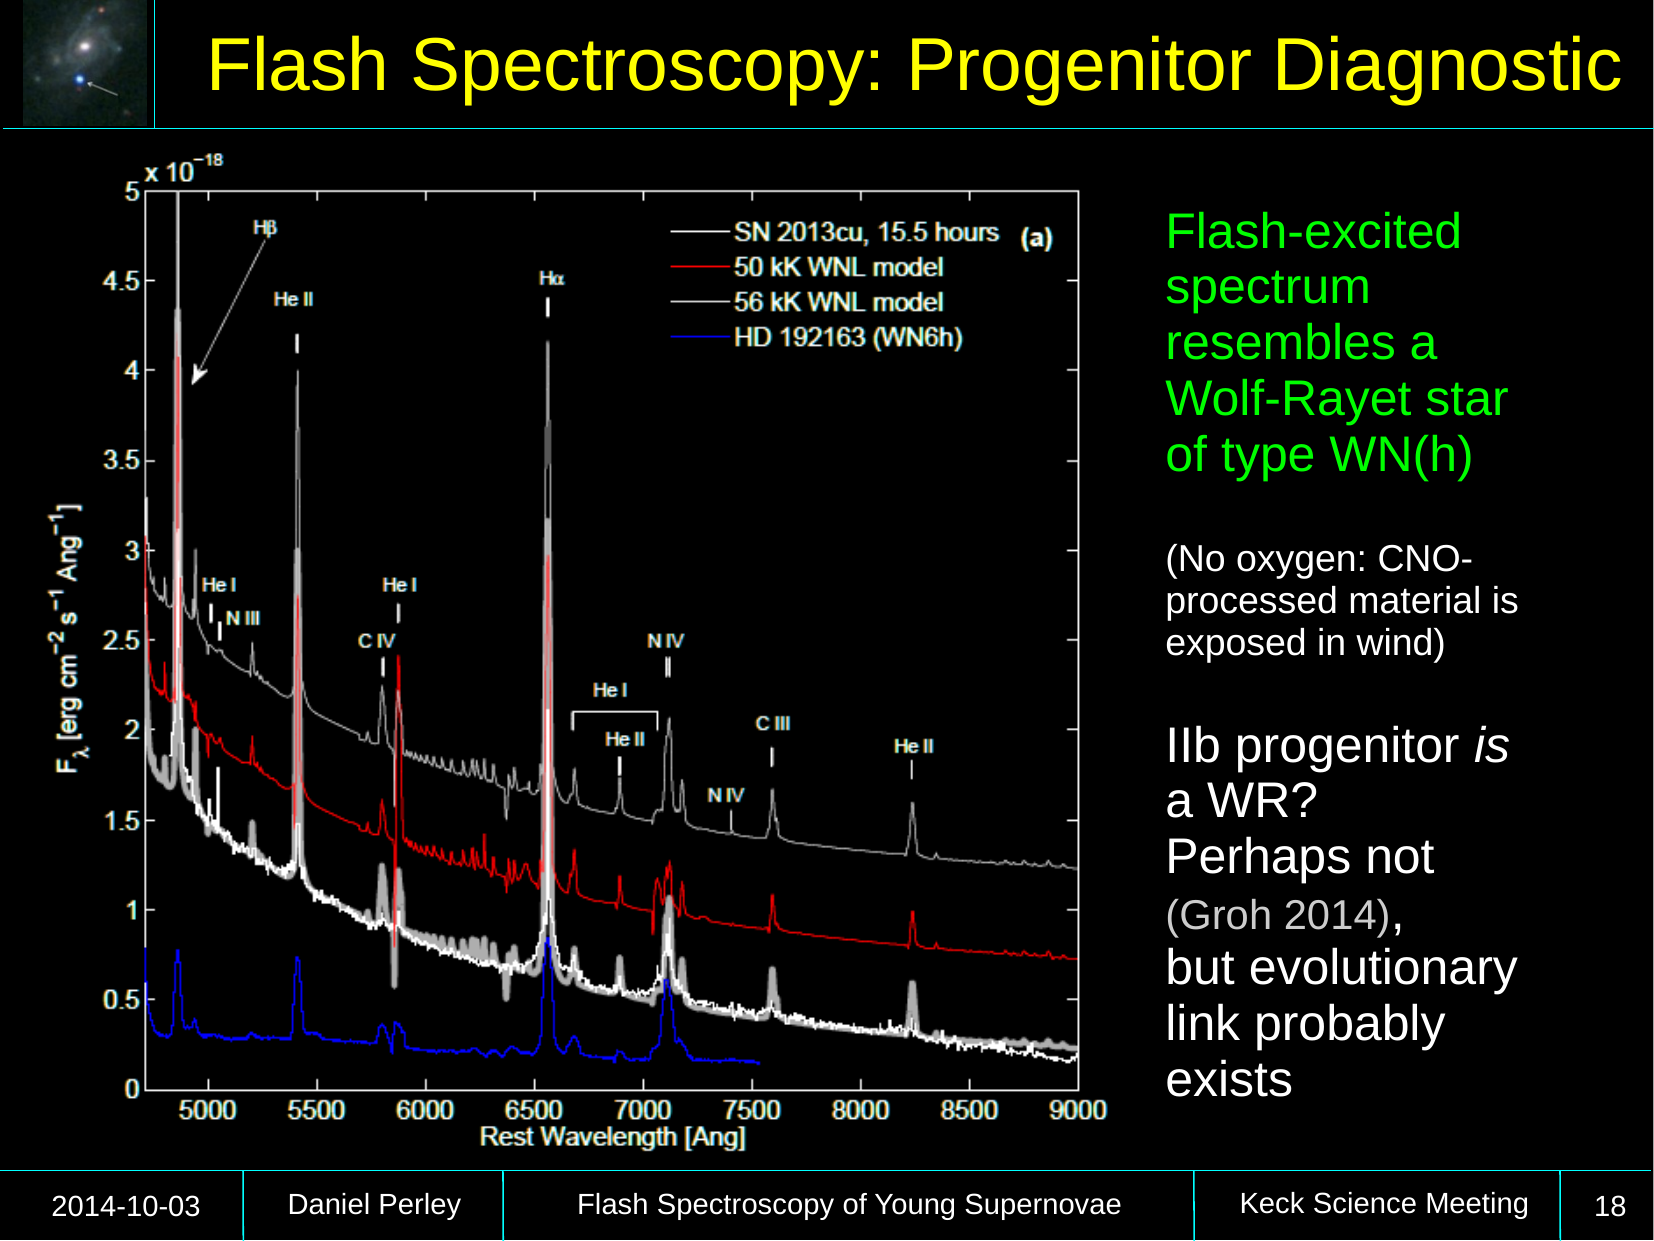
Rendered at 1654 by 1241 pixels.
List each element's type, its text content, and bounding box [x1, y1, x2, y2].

picture [23, 0, 147, 126]
picture [29, 138, 1120, 1160]
text_box IIb progenitor is a WR? Perhaps not (Groh 2014), but evolutionary link probably exists [1150, 709, 1564, 1115]
title Flash Spectroscopy: Progenitor Diagnostic [187, 21, 1624, 108]
text_box Flash-excited spectrum resembles a Wolf-Rayet star of type WN(h) (No oxygen: CNO-processed material is exposed in wind) [1150, 195, 1564, 671]
